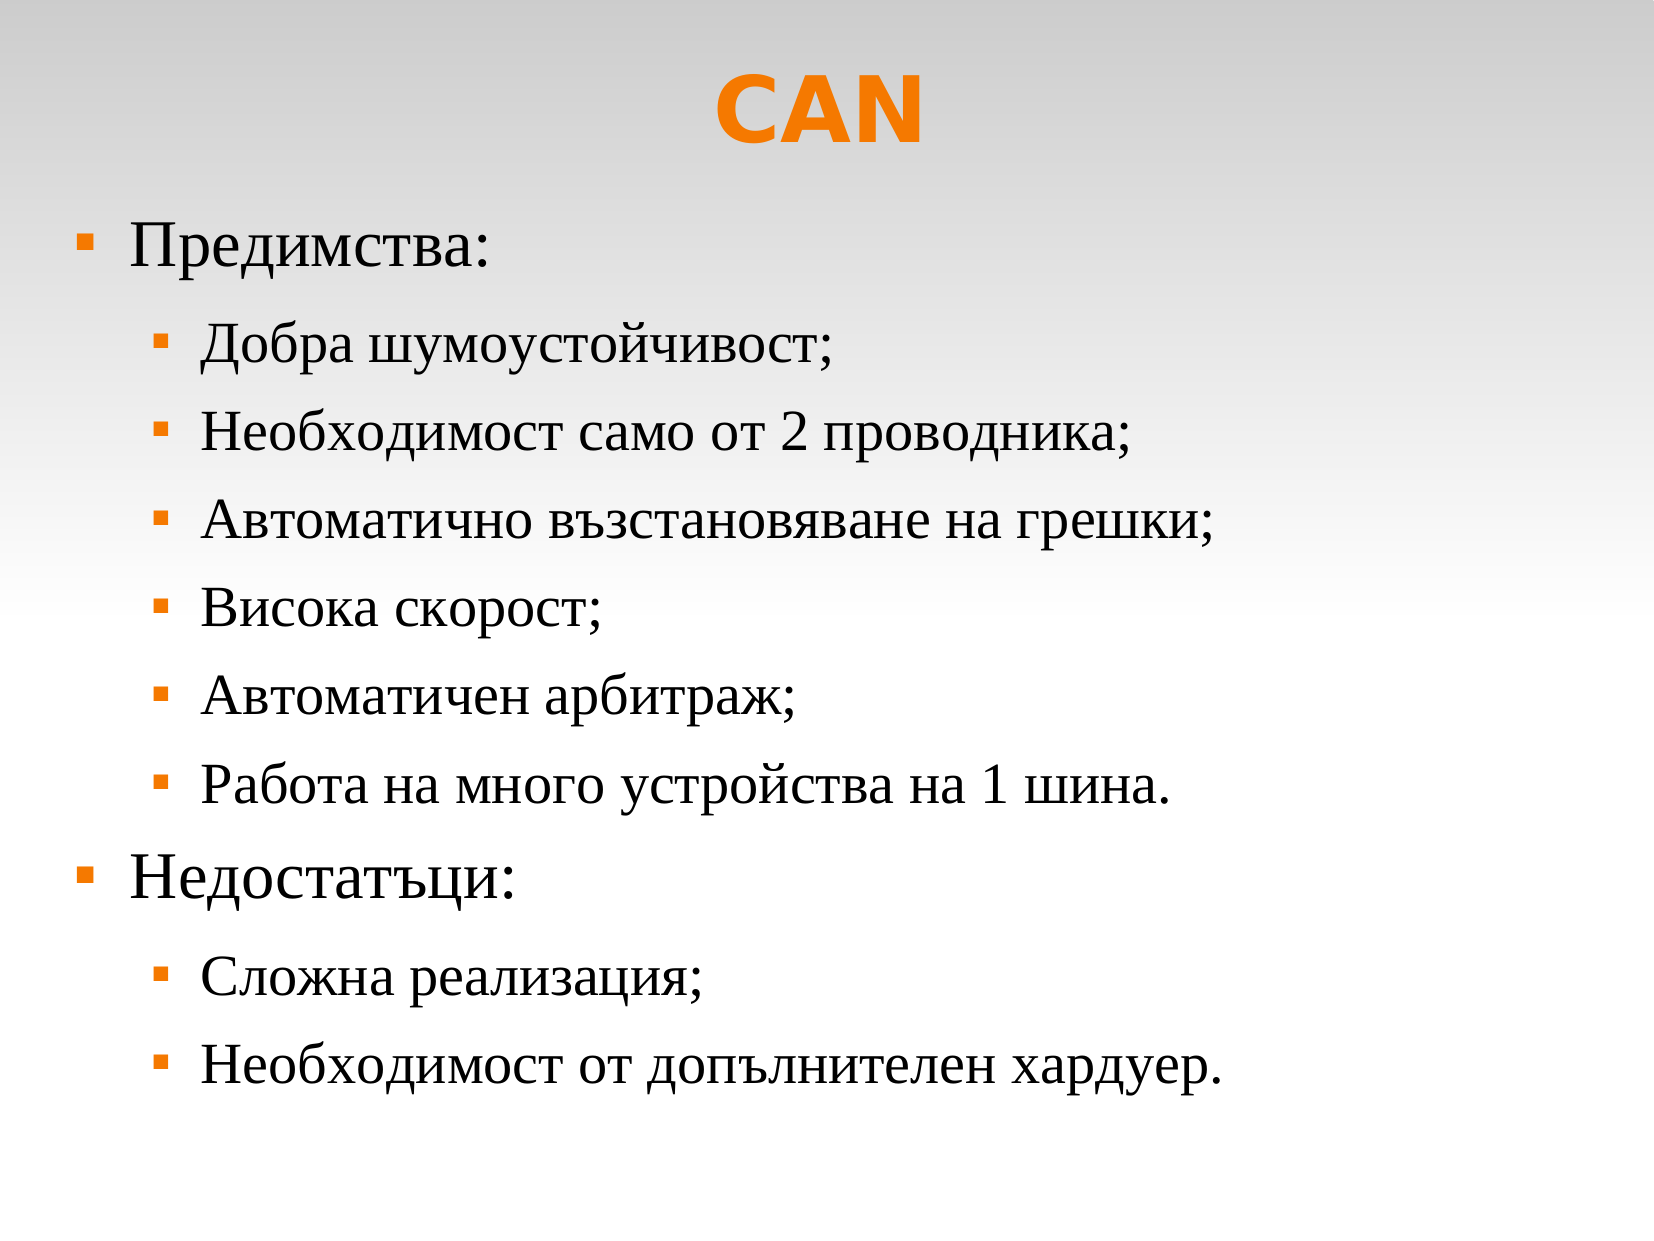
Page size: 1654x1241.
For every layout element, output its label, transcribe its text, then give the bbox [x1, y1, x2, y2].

list Предимства: Добра шумоустойчивост; Необходимост само от 2 проводника; Автоматично възстановяване на грешки; Висока скорост; Автоматичен арбитраж; Работа на много устройства на 1 шина. Недостатъци: Сложна реализация; Необходимост от допълнителен хардуер. [59, 206, 1548, 1157]
title CAN [76, 14, 1565, 207]
